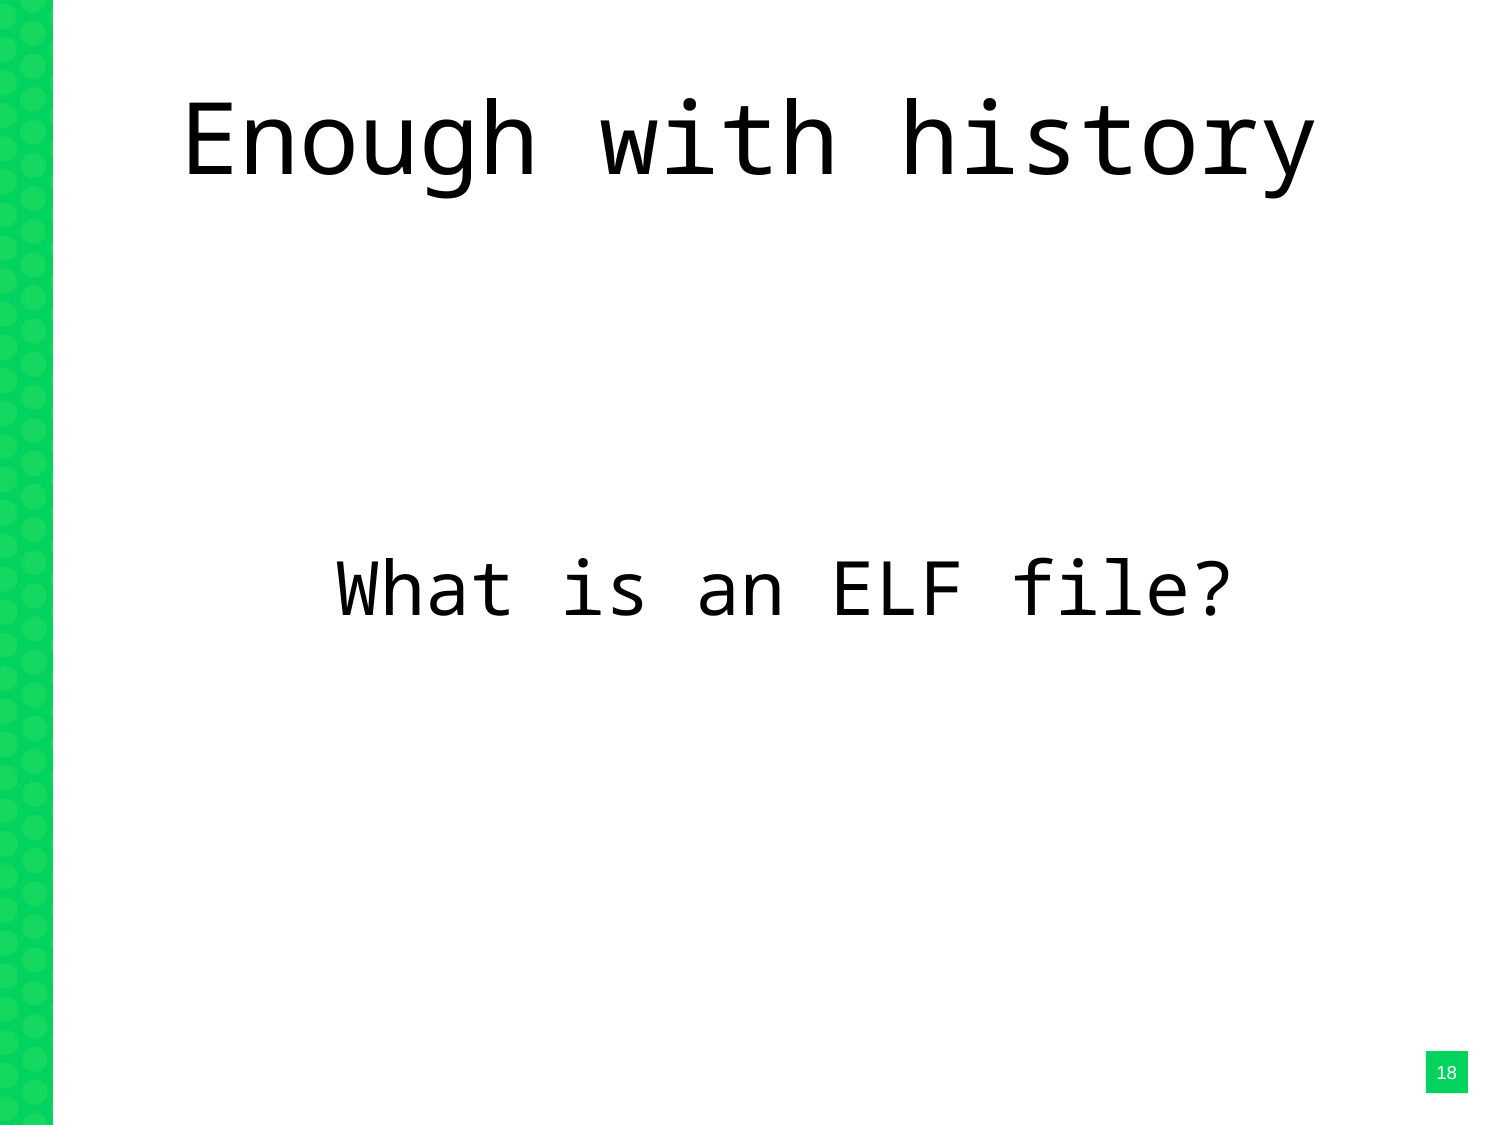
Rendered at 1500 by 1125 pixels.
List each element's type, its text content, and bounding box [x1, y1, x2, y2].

picture [0, 0, 53, 1125]
title Enough with history [75, 42, 1426, 229]
text_box <number> [1425, 1051, 1468, 1094]
list What is an ELF file? [75, 271, 1426, 924]
